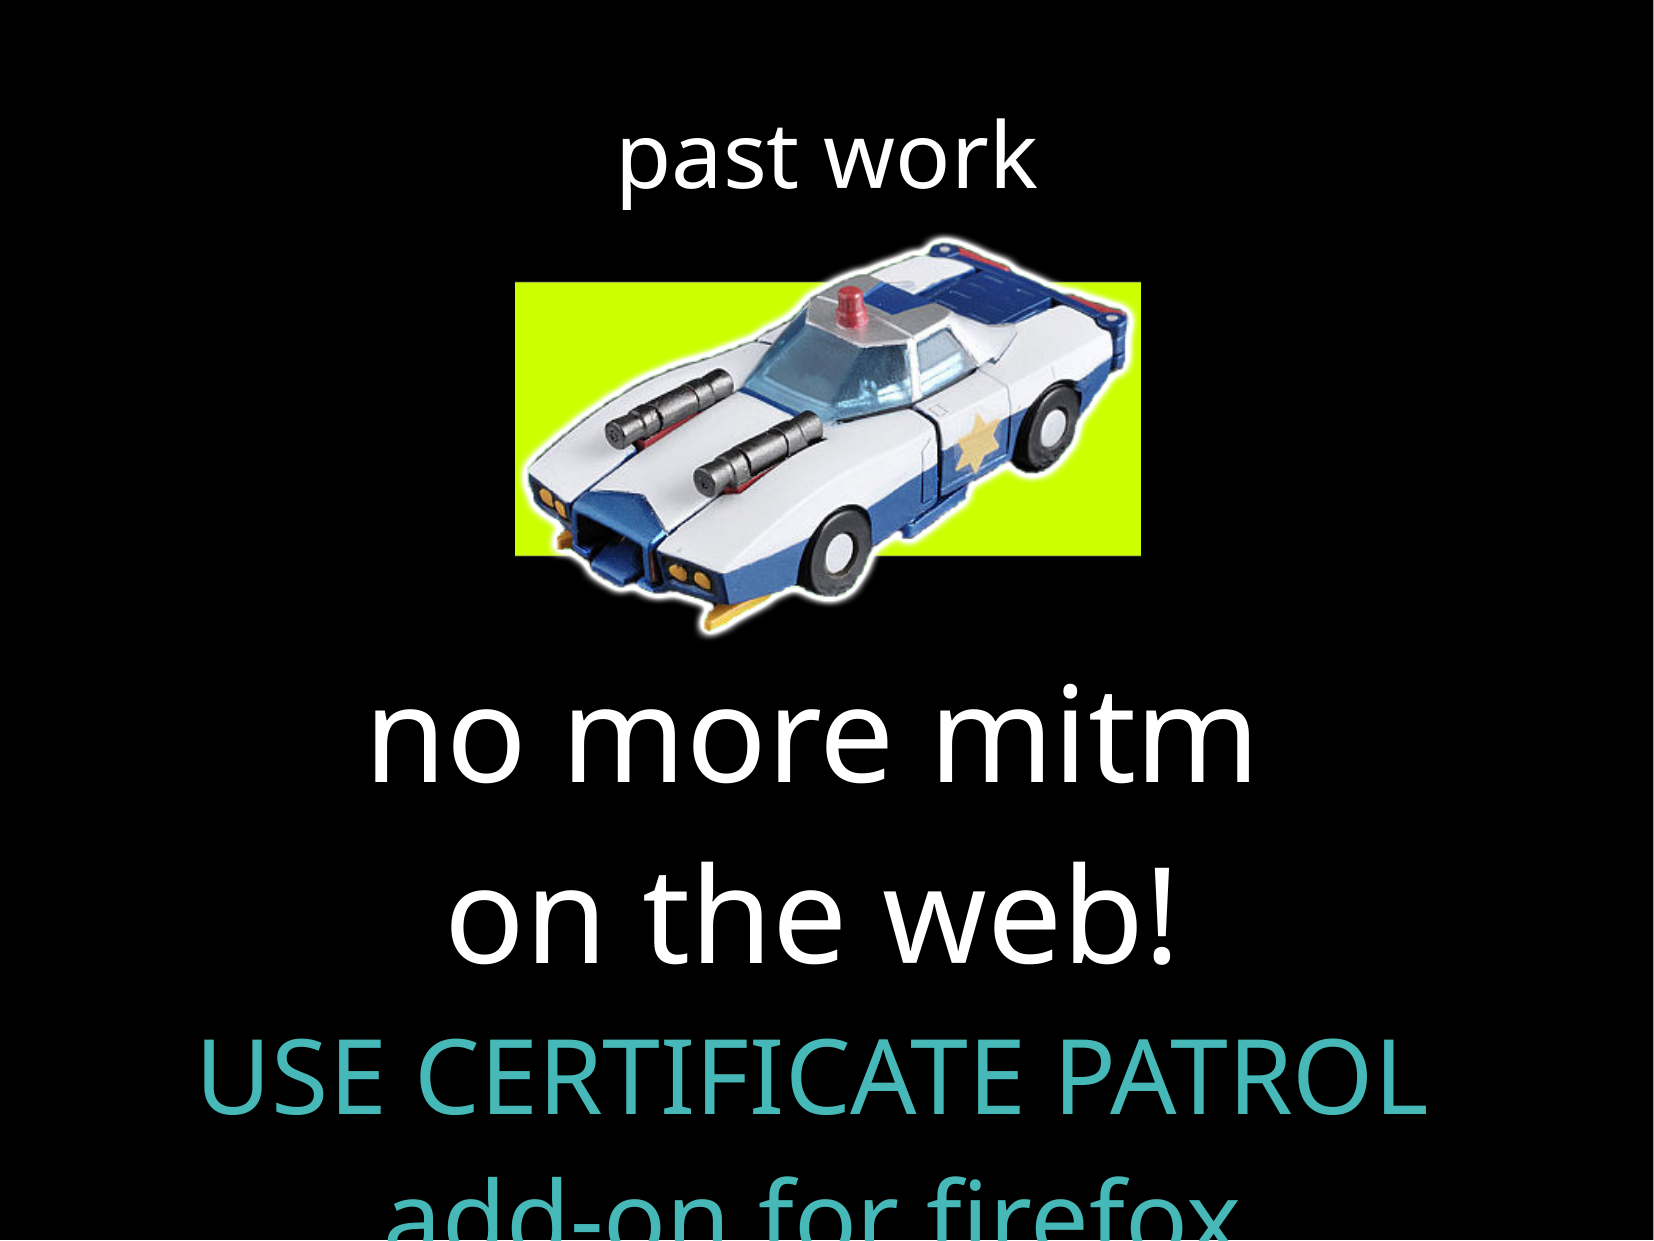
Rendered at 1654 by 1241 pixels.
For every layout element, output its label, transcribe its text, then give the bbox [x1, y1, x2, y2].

title past work [82, 49, 1571, 257]
subtitle no more mitm on the web! USE CERTIFICATE PATROL add-on for firefox [85, 211, 1541, 1241]
picture [515, 165, 1141, 791]
